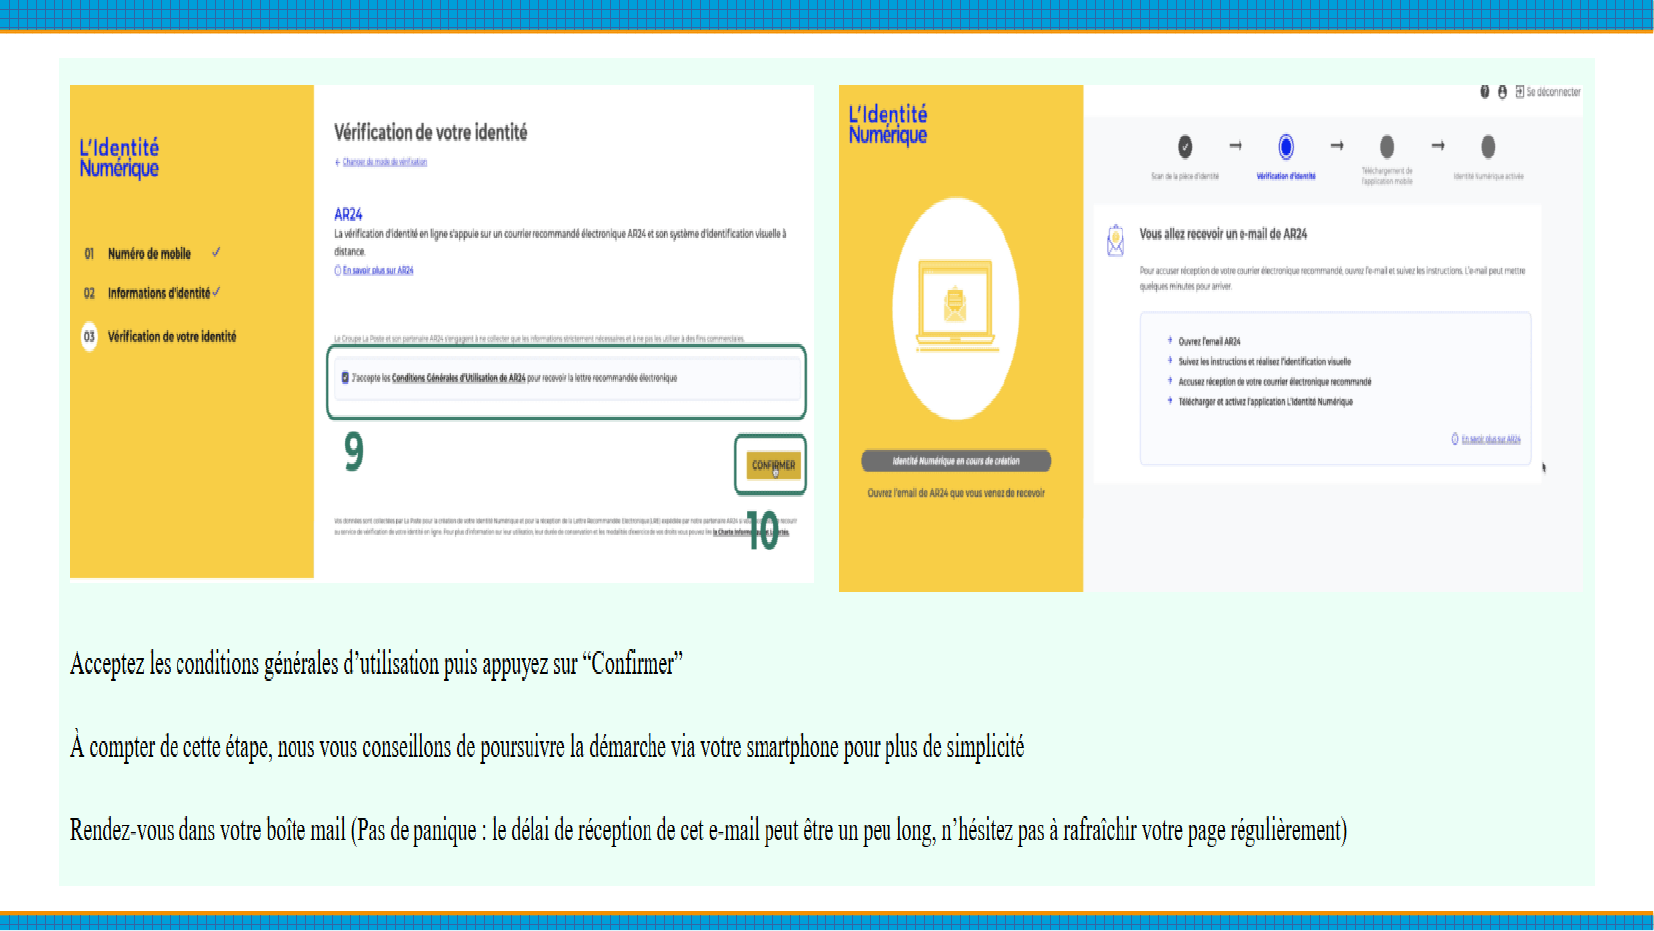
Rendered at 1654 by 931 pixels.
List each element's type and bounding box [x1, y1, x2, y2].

picture [59, 58, 1595, 886]
